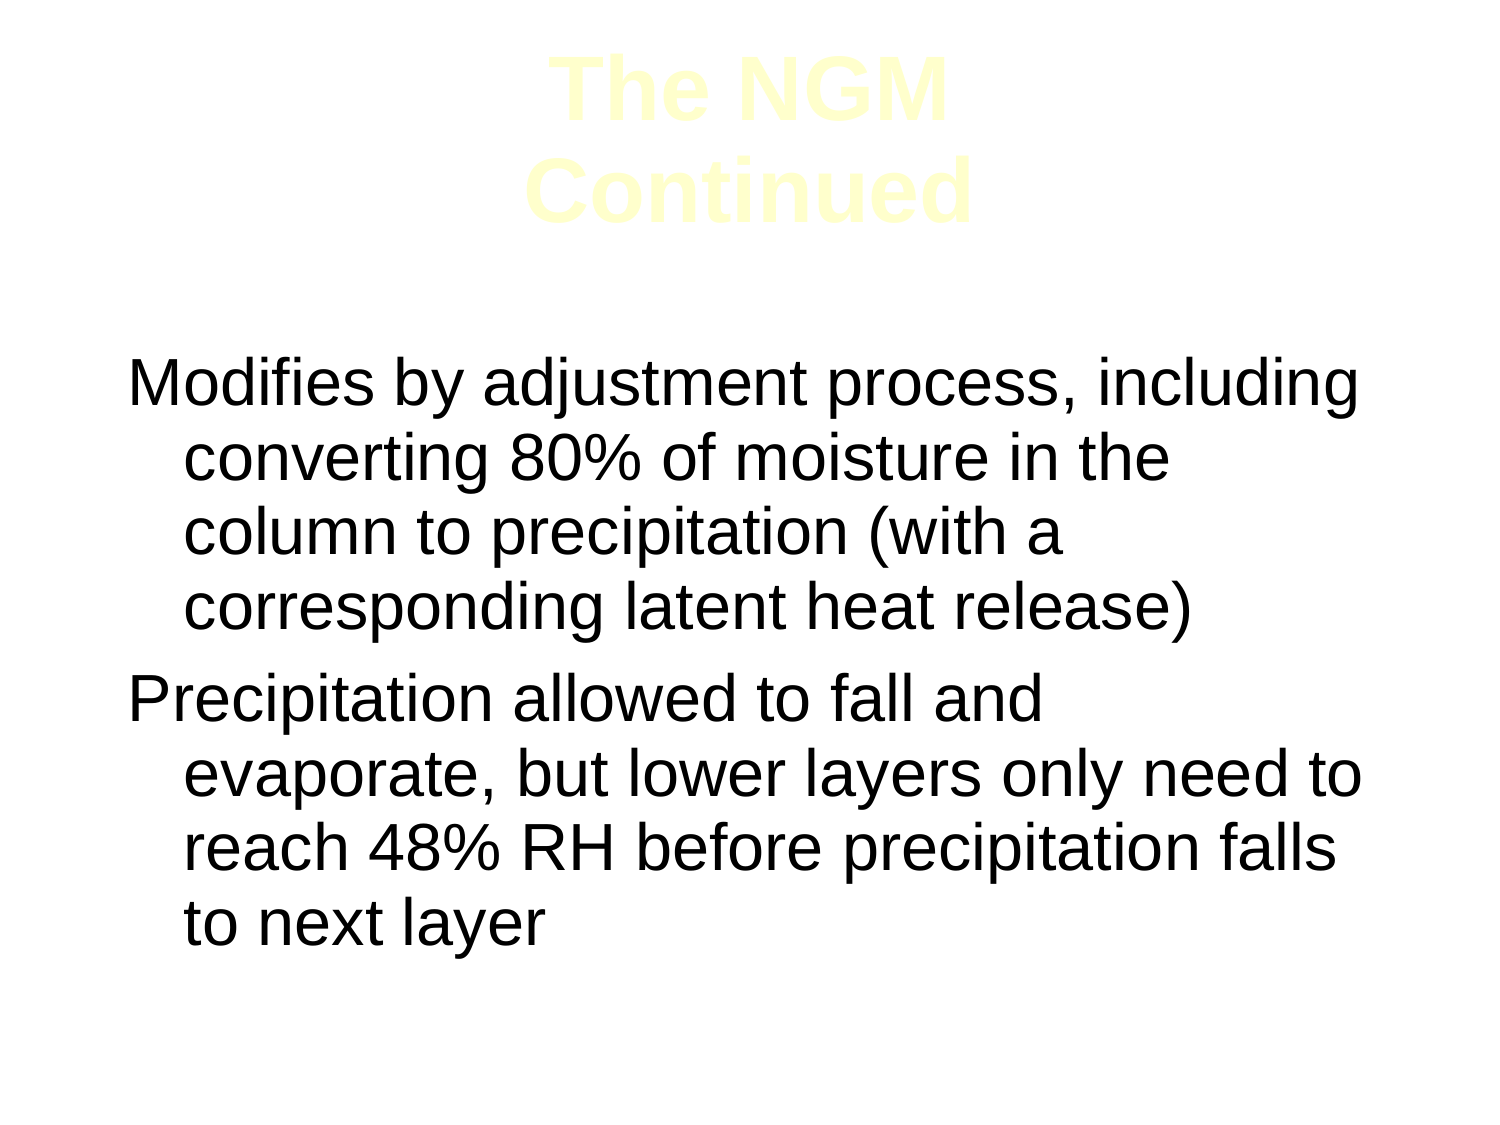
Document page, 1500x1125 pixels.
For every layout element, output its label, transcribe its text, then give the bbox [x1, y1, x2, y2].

title The NGM Continued [112, 14, 1388, 250]
list Modifies by adjustment process, including converting 80% of moisture in the column to precipitation (with a corresponding latent heat release) Precipitation allowed to fall and evaporate, but lower layers only need to reach 48% RH before precipitation falls to next layer [112, 337, 1388, 1013]
